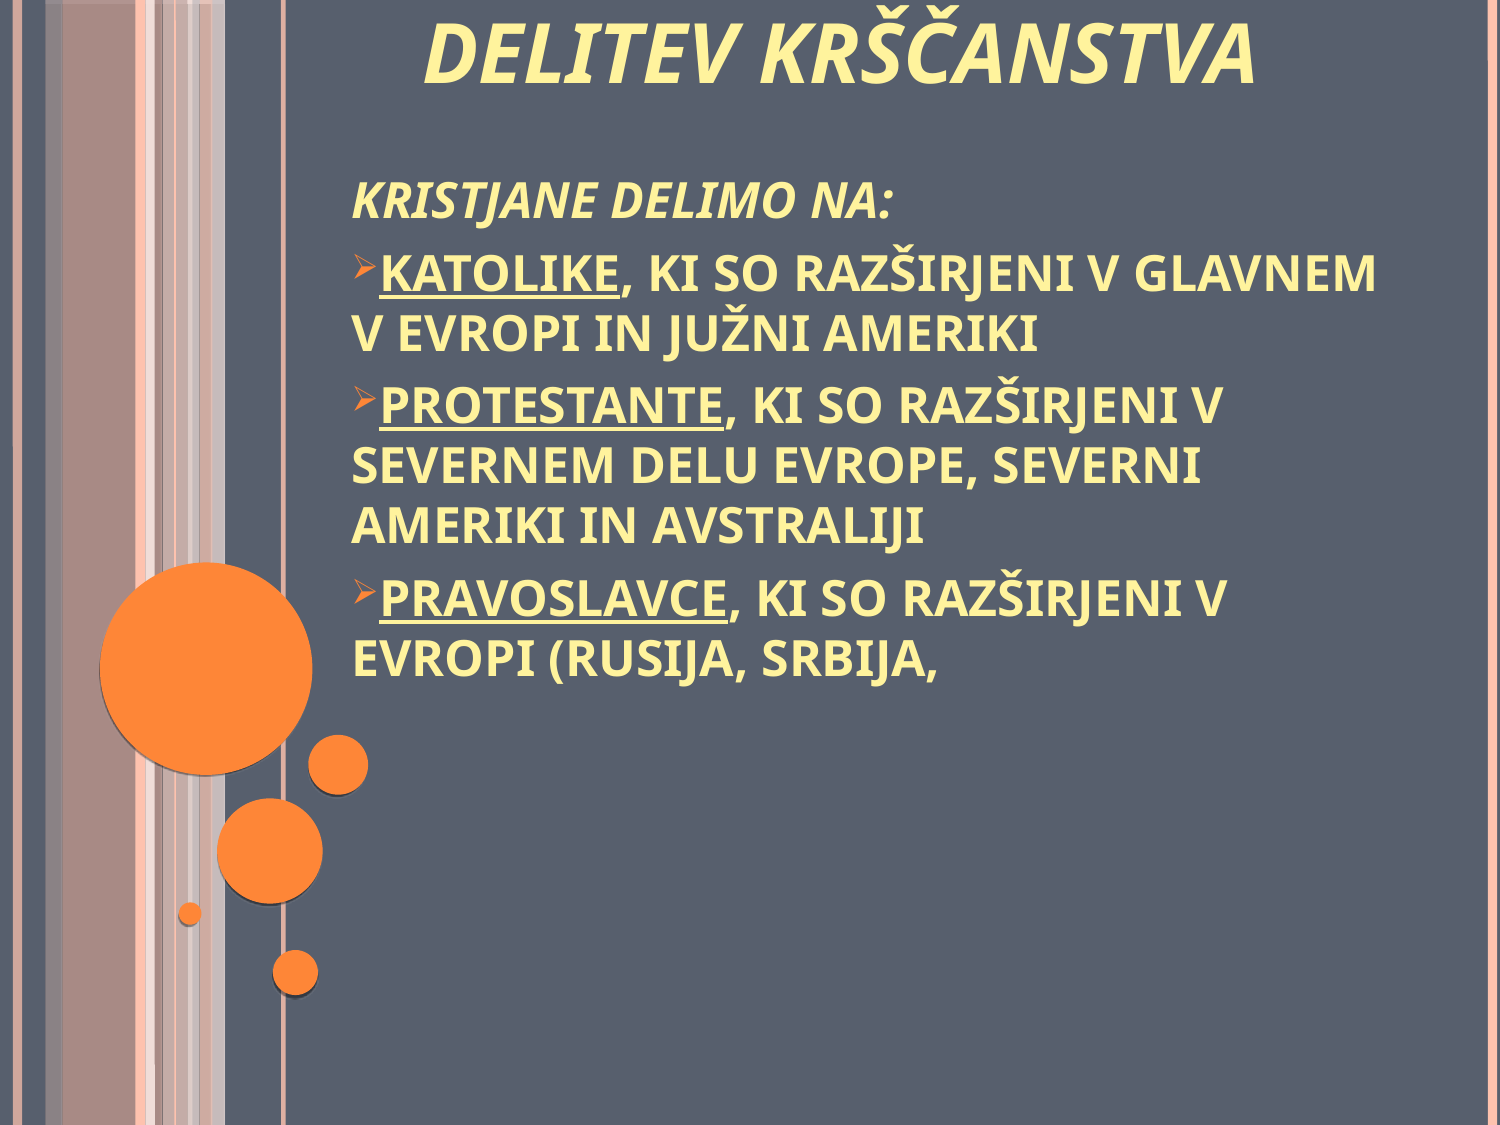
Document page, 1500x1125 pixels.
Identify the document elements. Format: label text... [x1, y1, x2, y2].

list KRISTJANE DELIMO NA: KATOLIKE, KI SO RAZŠIRJENI V GLAVNEM V EVROPI IN JUŽNI AMERIKI PROTESTANTE, KI SO RAZŠIRJENI V SEVERNEM DELU EVROPE, SEVERNI AMERIKI IN AVSTRALIJI PRAVOSLAVCE, KI SO RAZŠIRJENI V EVROPI (RUSIJA, SRBIJA, [336, 160, 1435, 894]
title Delitev krščanstva [407, 54, 1500, 208]
